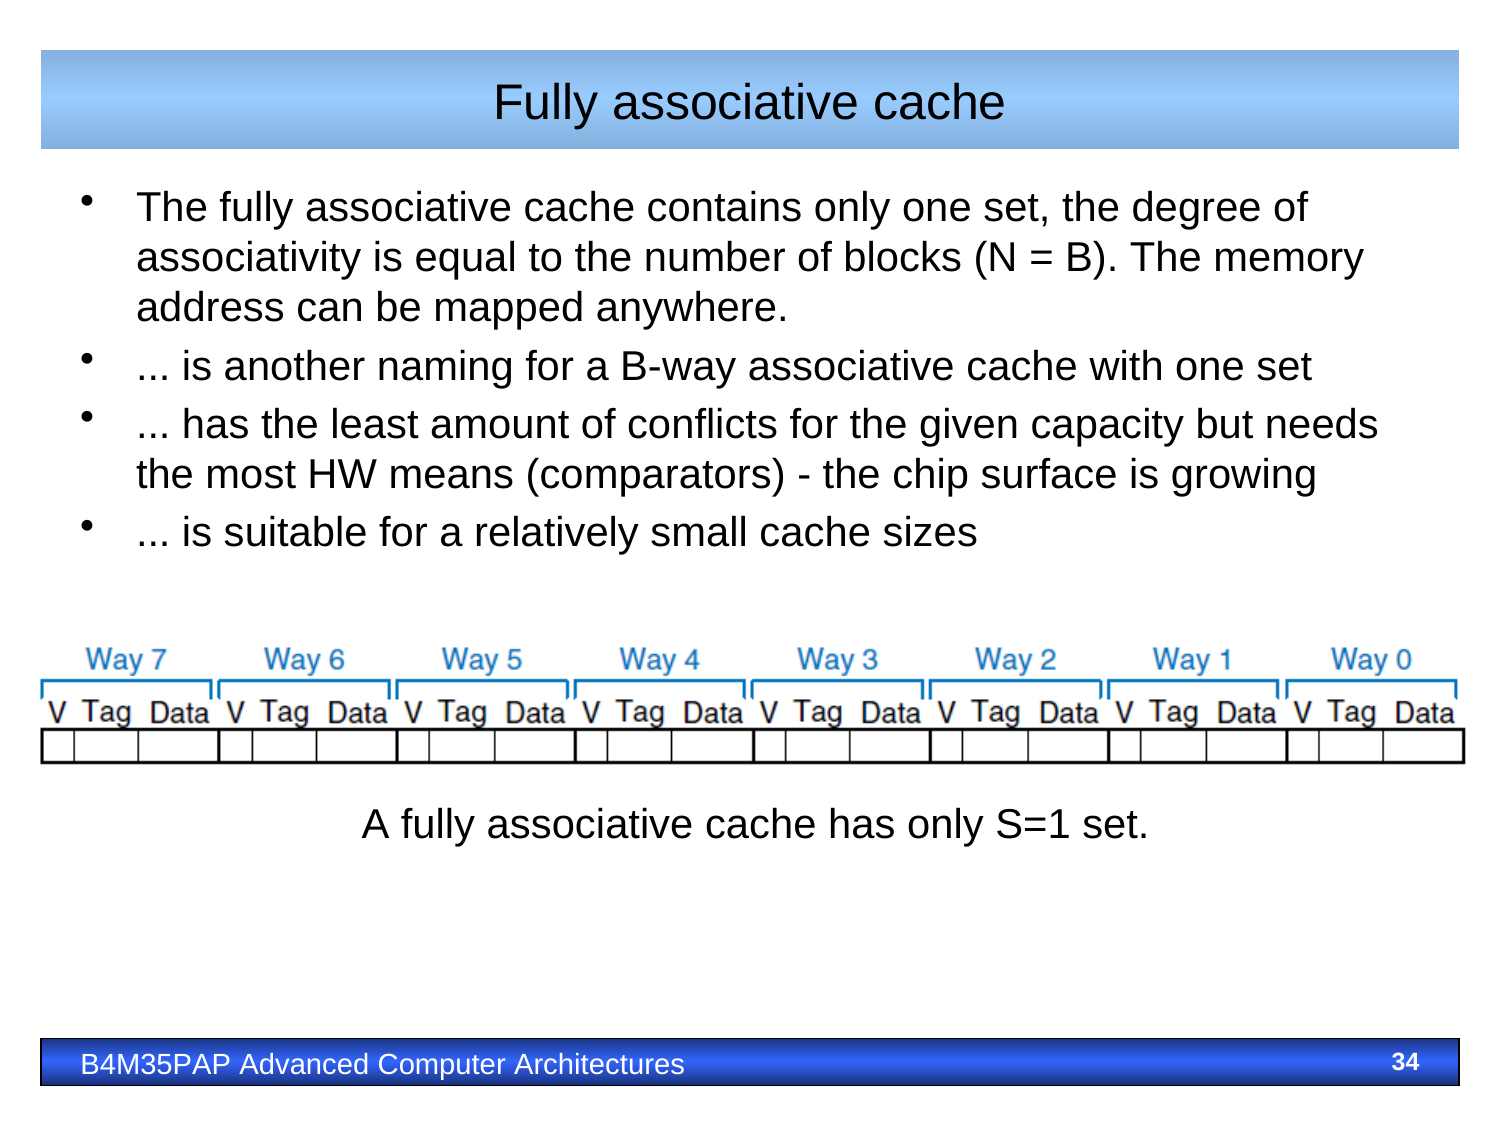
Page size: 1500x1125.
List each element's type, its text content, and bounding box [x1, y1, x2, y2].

picture [22, 632, 1478, 777]
list The fully associative cache contains only one set, the degree of associativity is equal to the number of blocks (N = B). The memory address can be mapped anywhere. ... is another naming for a B-way associative cache with one set ... has the least amount of conflicts for the given capacity but needs the most HW means (comparators) - the chip surface is growing ... is suitable for a relatively small cache sizes A fully associative cache has only S=1 set. [64, 172, 1436, 632]
title Fully associative cache [41, 50, 1459, 149]
list The fully associative cache contains only one set, the degree of associativity is equal to the number of blocks (N = B). The memory address can be mapped anywhere. ... is another naming for a B-way associative cache with one set ... has the least amount of conflicts for the given capacity but needs the most HW means (comparators) - the chip surface is growing ... is suitable for a relatively small cache sizes A fully associative cache has only S=1 set. [64, 777, 1436, 1000]
